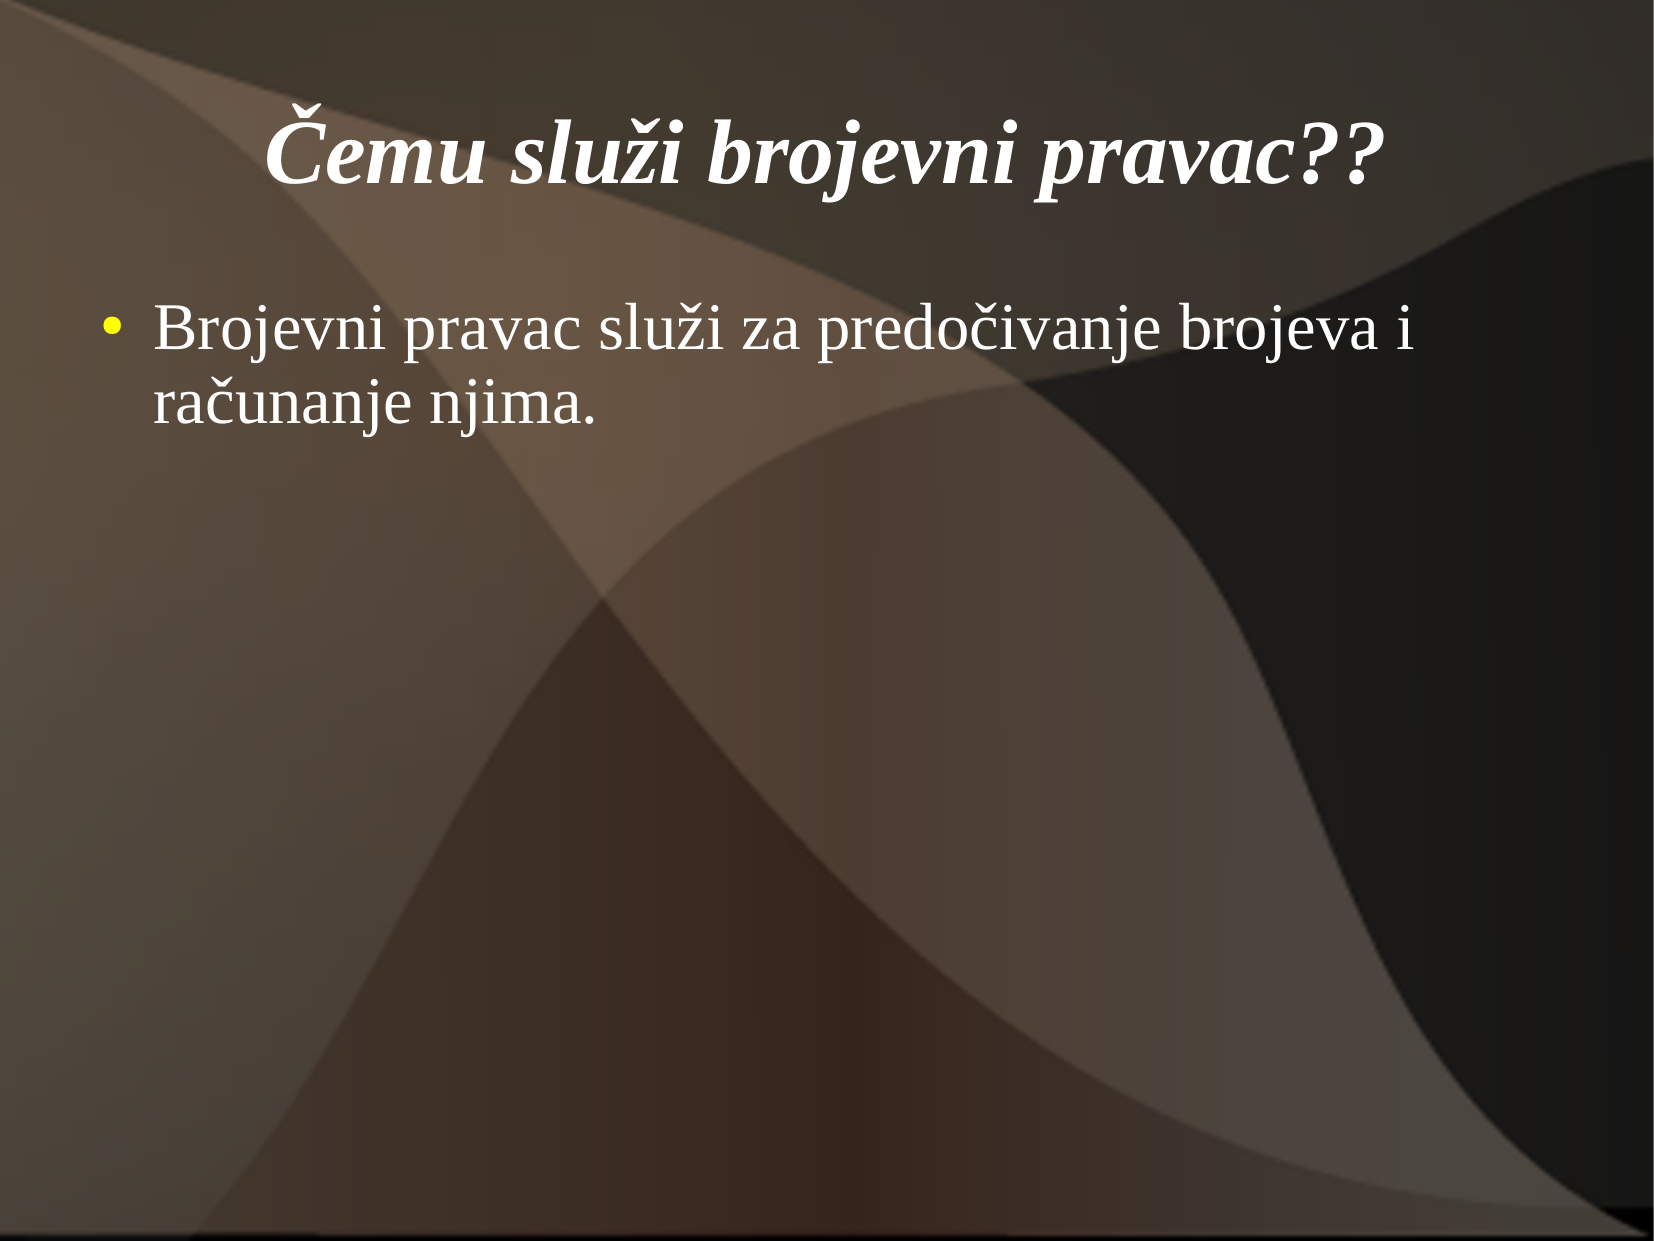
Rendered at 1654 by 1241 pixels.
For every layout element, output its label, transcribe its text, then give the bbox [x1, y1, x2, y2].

list Brojevni pravac služi za predočivanje brojeva i računanje njima. [82, 290, 1571, 1109]
picture [0, 0, 1654, 1241]
title Čemu služi brojevni pravac?? [82, 49, 1571, 257]
